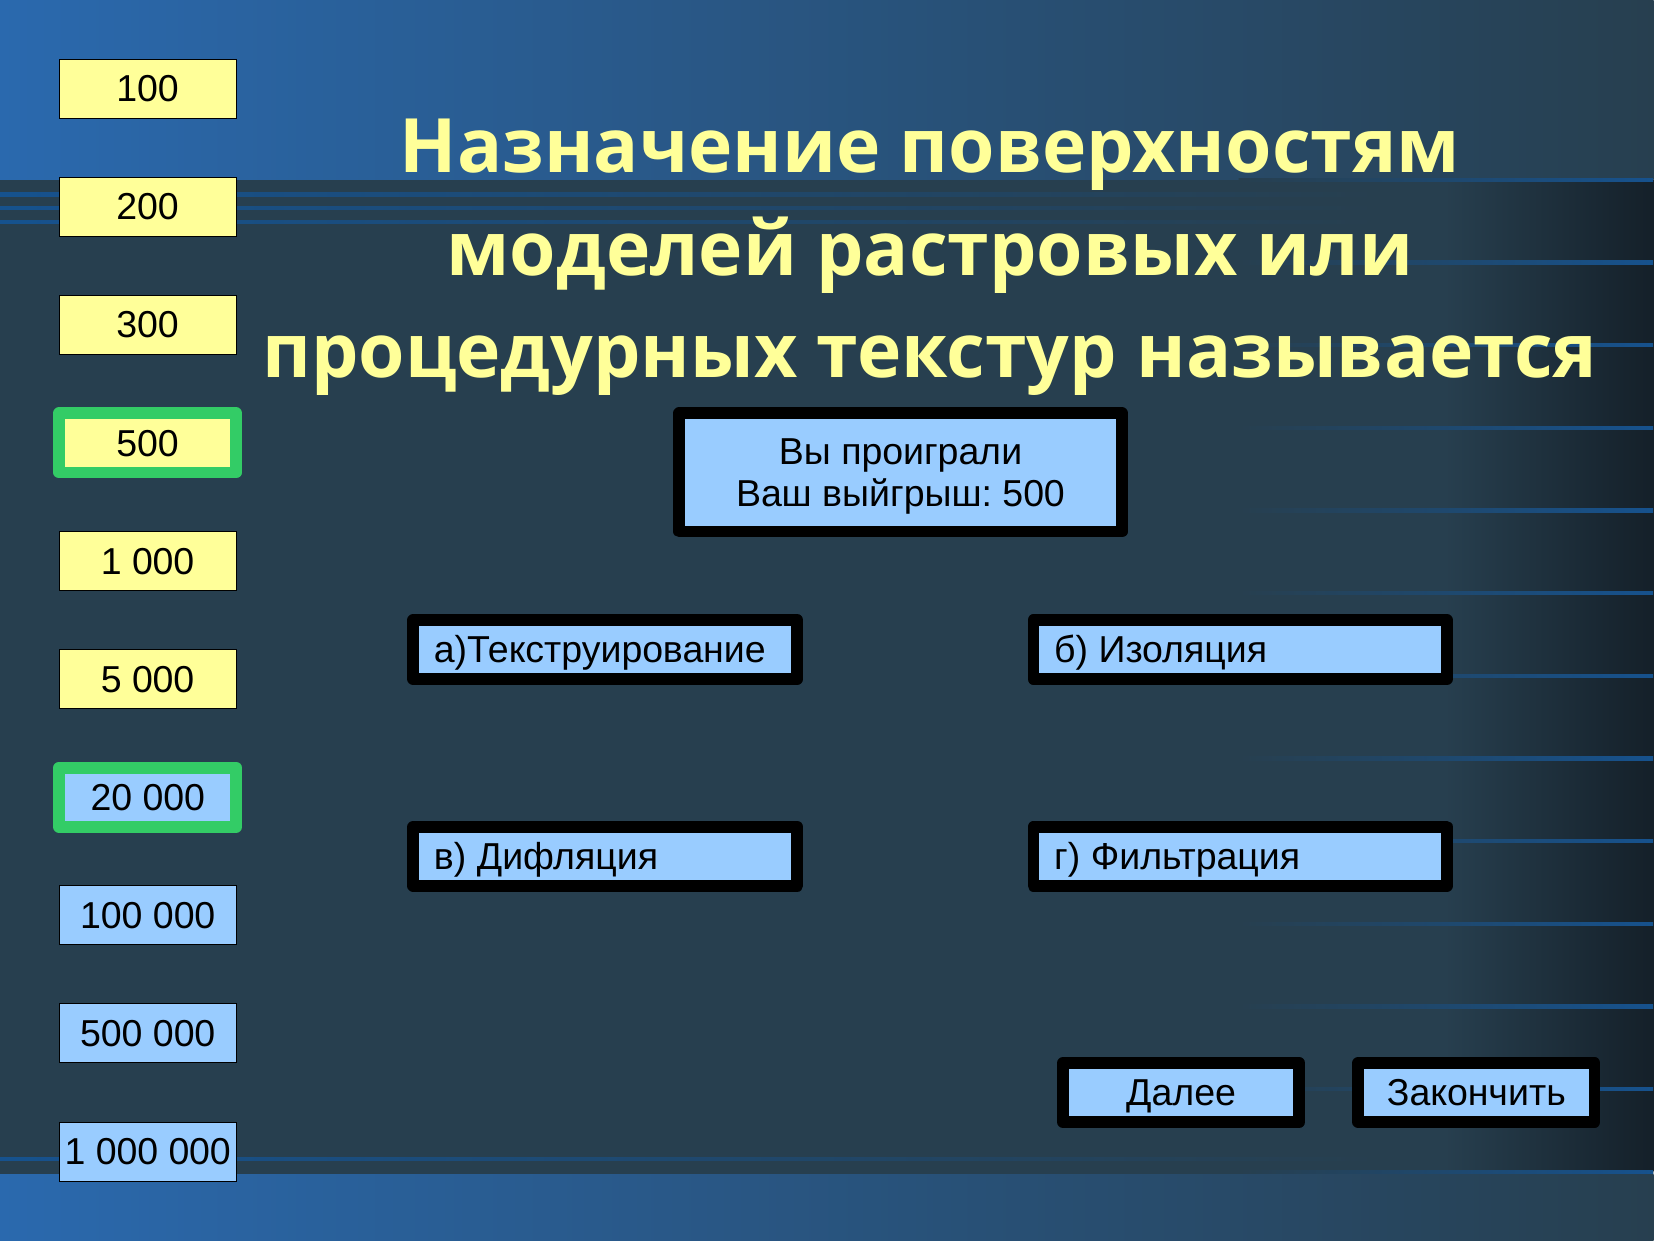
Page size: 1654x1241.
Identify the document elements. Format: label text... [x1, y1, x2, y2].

text_box 100 [59, 59, 237, 119]
text_box 5 000 [59, 649, 237, 709]
text_box Вы проиграли Ваш выйгрыш: 500 [679, 413, 1123, 532]
text_box 300 [59, 295, 237, 355]
text_box в) Дифляция [413, 826, 798, 886]
text_box б) Изоляция [1033, 620, 1447, 680]
text_box а)Текструирование [413, 620, 798, 680]
text_box 500 [59, 413, 237, 473]
text_box Далее [1062, 1062, 1300, 1123]
text_box 20 000 [59, 767, 237, 827]
text_box г) Фильтрация [1033, 826, 1447, 886]
text_box 1 000 [59, 531, 237, 591]
text_box 1 000 000 [59, 1122, 237, 1182]
text_box Назначение поверхностям моделей растровых или процедурных текстур называется [236, 84, 1625, 414]
text_box Закончить [1358, 1062, 1595, 1123]
text_box 200 [59, 177, 237, 237]
text_box 500 000 [59, 1003, 237, 1063]
text_box 100 000 [59, 885, 237, 945]
